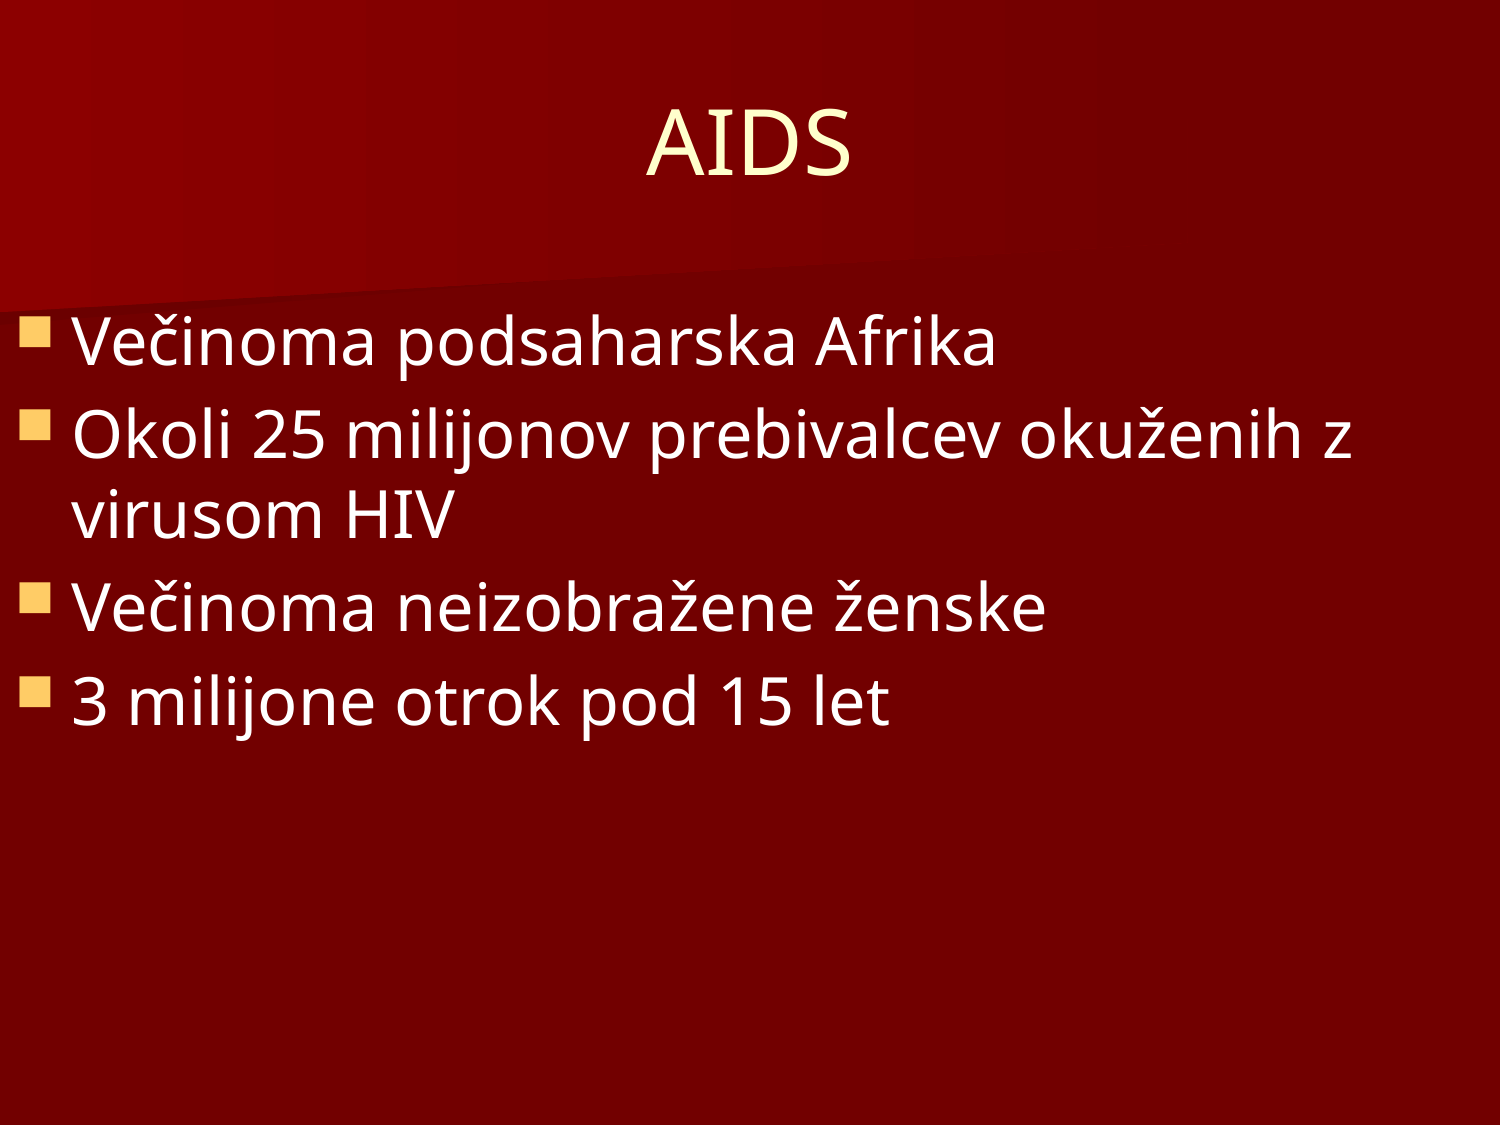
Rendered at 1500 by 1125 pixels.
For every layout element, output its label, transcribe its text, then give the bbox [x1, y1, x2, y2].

title AIDS [75, 45, 1425, 233]
list Večinoma podsaharska Afrika Okoli 25 milijonov prebivalcev okuženih z virusom HIV Večinoma neizobražene ženske 3 milijone otrok pod 15 let [0, 290, 1500, 1125]
